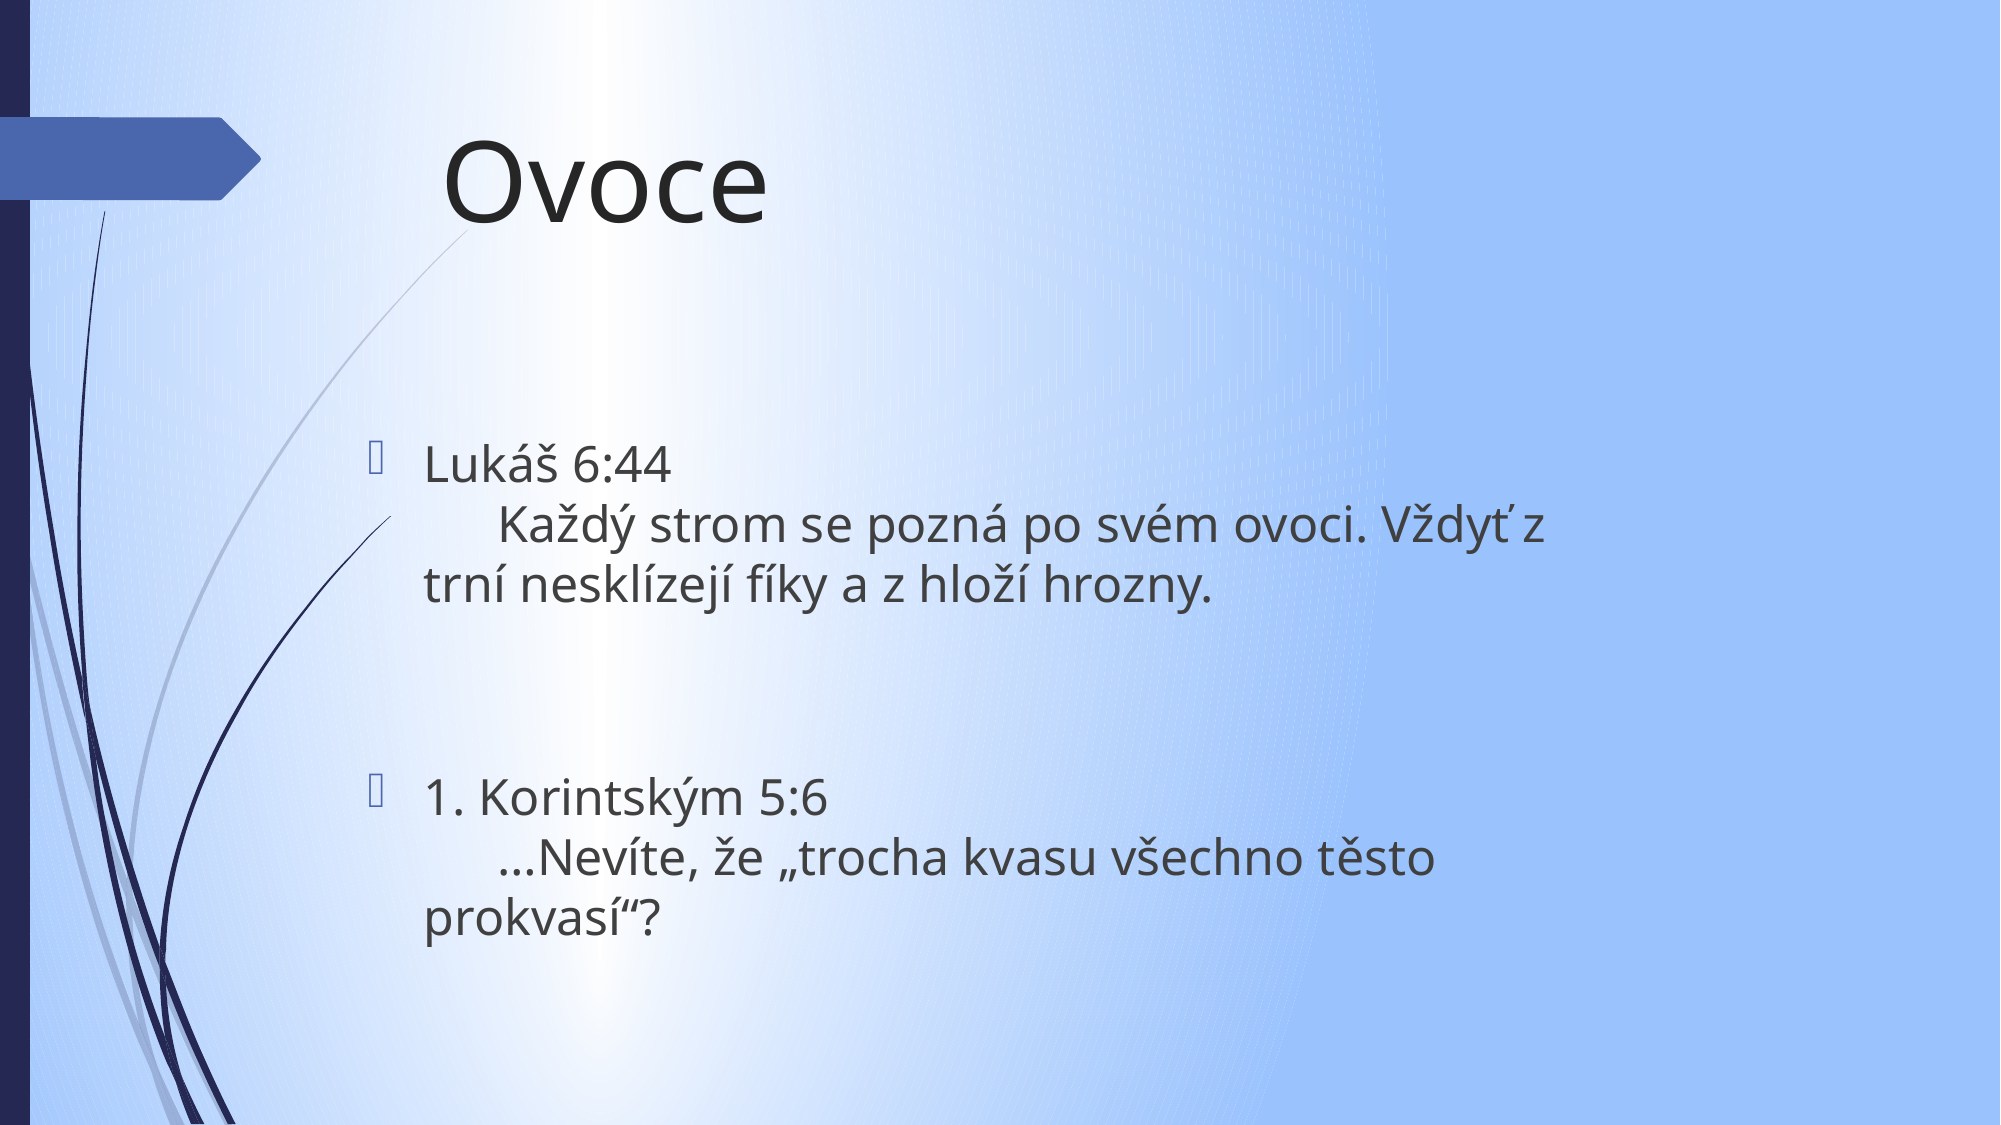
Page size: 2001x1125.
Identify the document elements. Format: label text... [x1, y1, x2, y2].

title Ovoce [425, 102, 1888, 313]
list Lukáš 6:44 Každý strom se pozná po svém ovoci. Vždyť z trní nesklízejí fíky a z hloží hrozny. 1. Korintským 5:6 …Nevíte, že „trocha kvasu všechno těsto prokvasí“? [352, 359, 1654, 980]
